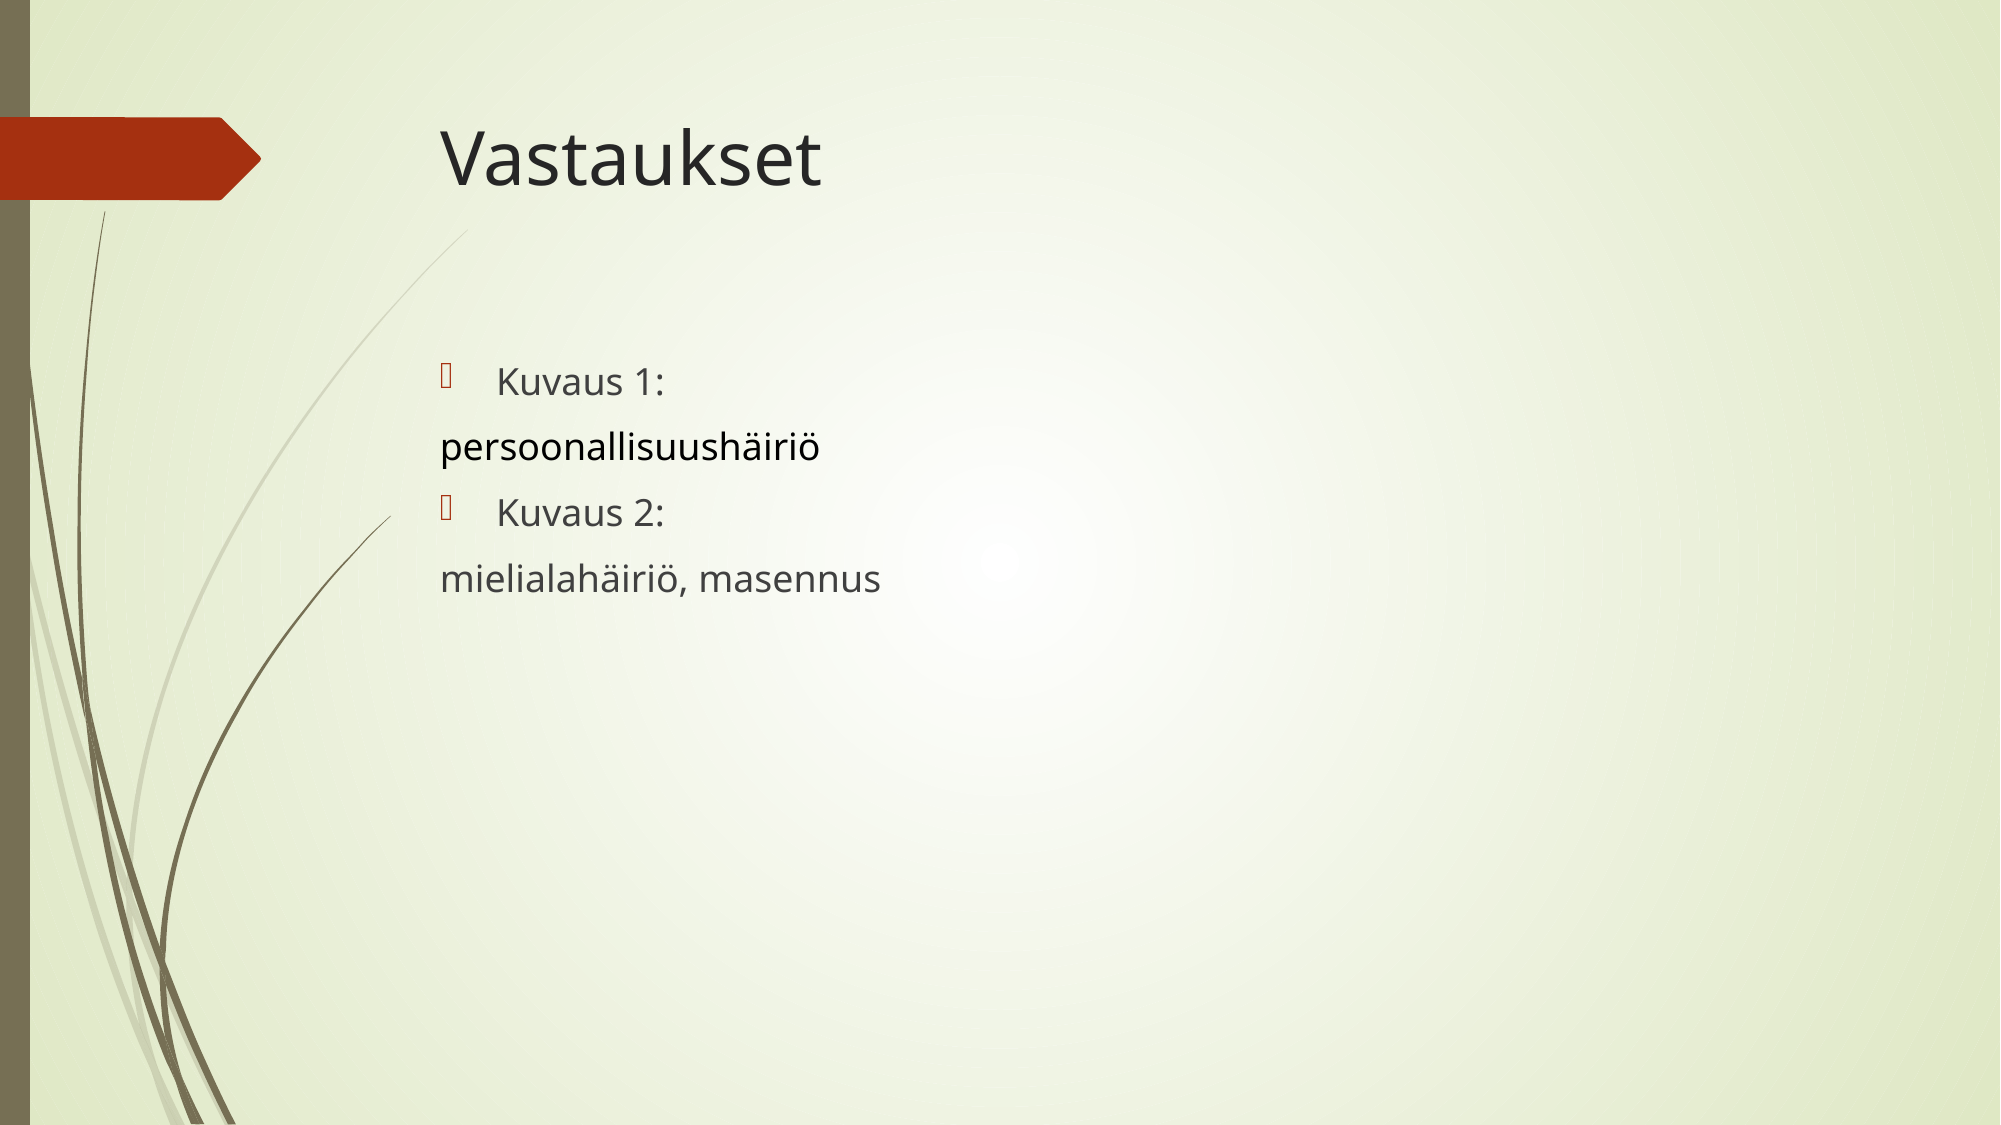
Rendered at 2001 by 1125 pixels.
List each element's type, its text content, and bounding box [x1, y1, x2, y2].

title Vastaukset [425, 102, 1888, 313]
list Kuvaus 1: persoonallisuushäiriö Kuvaus 2: mielialahäiriö, masennus [424, 350, 1888, 970]
